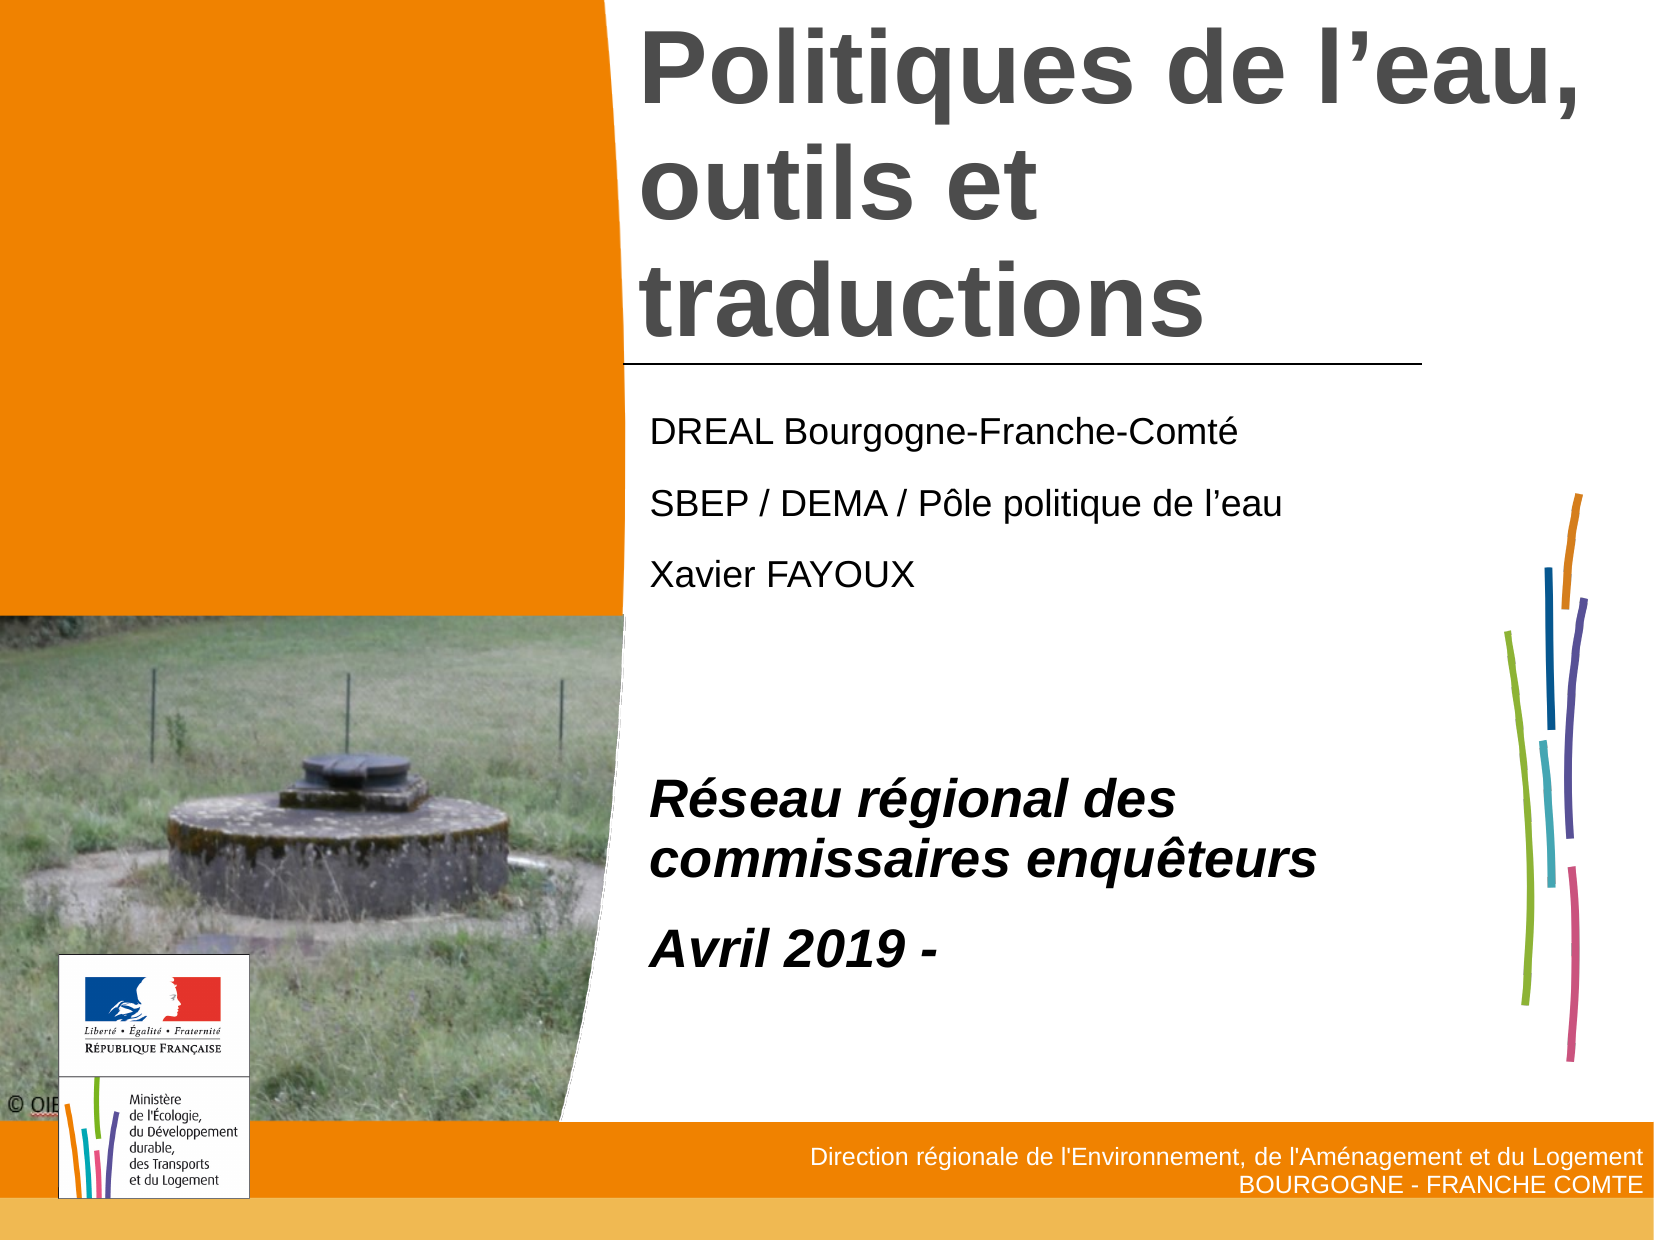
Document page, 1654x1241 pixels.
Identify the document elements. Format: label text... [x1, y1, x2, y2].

picture [0, 0, 1654, 1240]
title Politiques de l’eau, outils et traductions [638, 9, 1654, 358]
text_box DREAL Bourgogne-Franche-Comté SBEP / DEMA / Pôle politique de l’eau Xavier FAYOUX Réseau régional des commissaires enquêteurs Avril 2019 - [649, 368, 1506, 1112]
